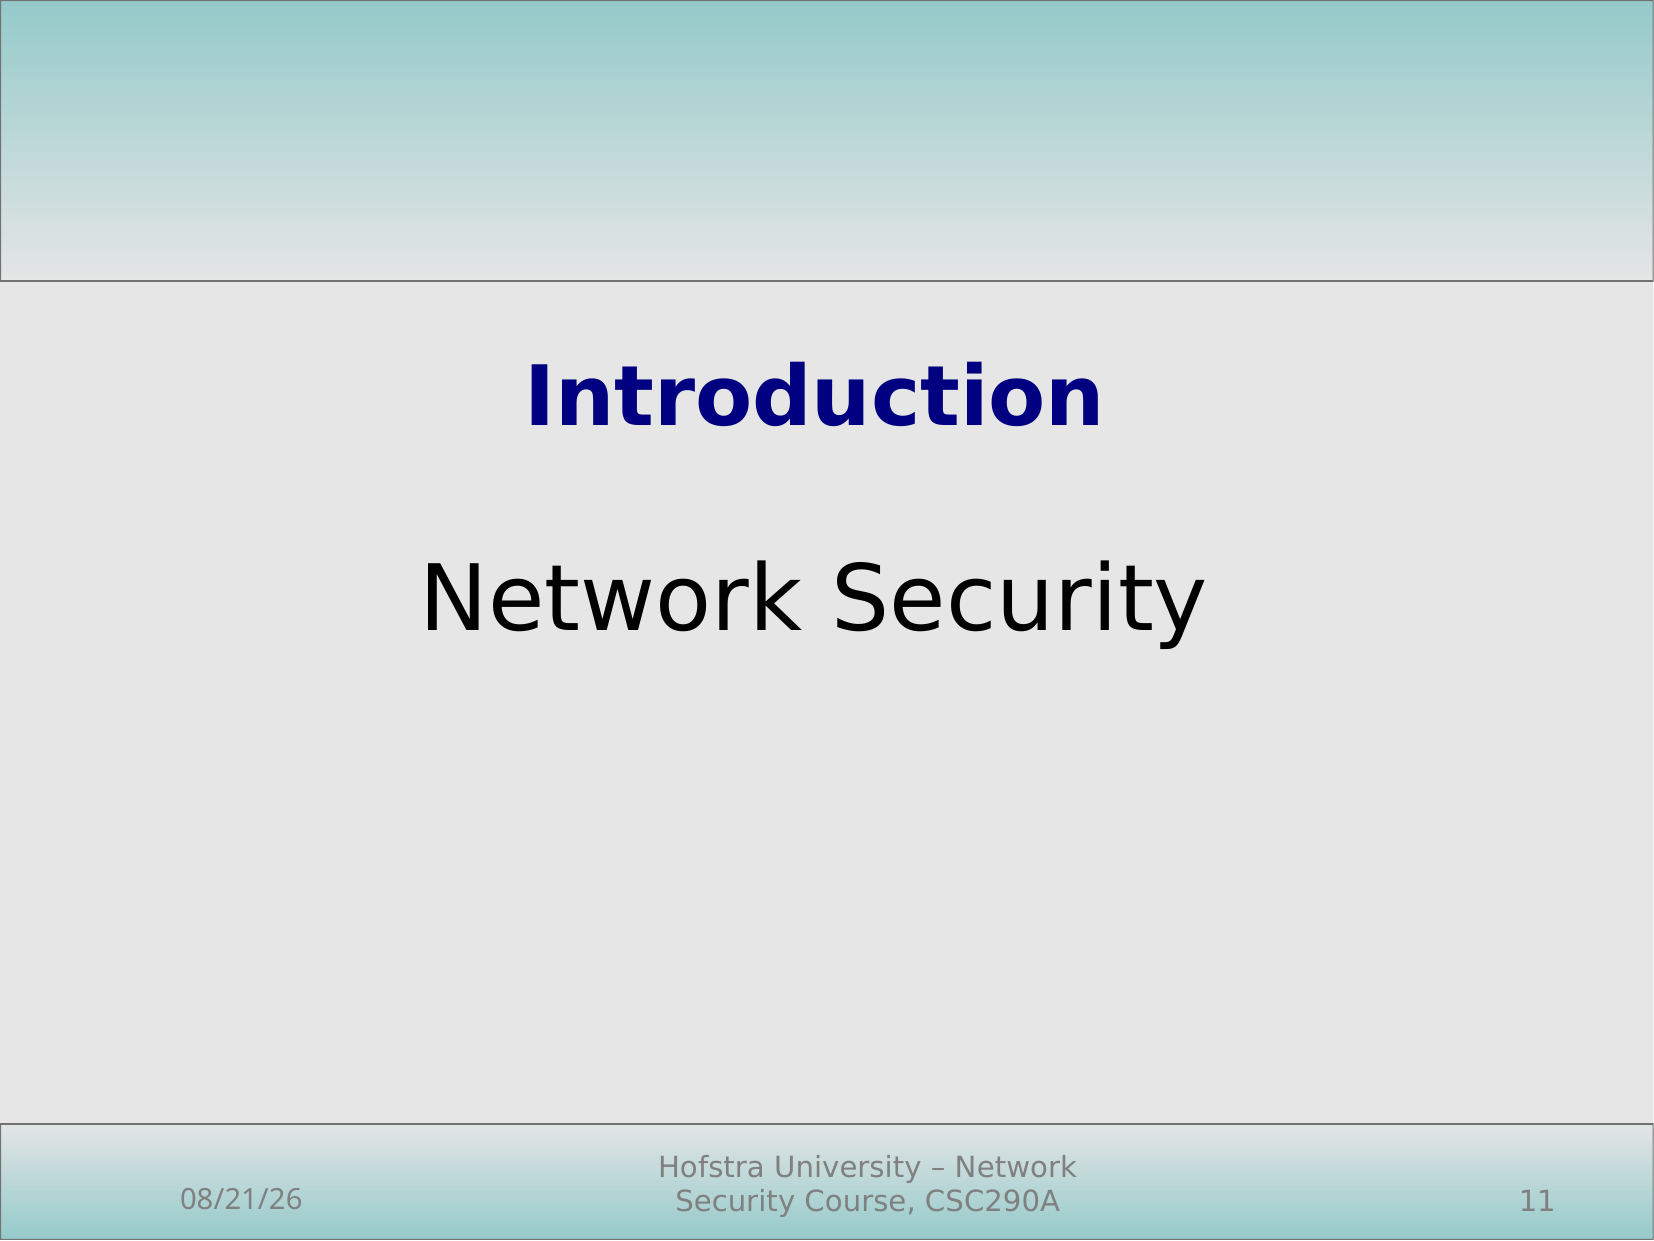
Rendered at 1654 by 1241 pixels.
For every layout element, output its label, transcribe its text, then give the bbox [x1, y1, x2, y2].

title Introduction [110, 308, 1520, 453]
text_box Network Security [110, 537, 1520, 660]
